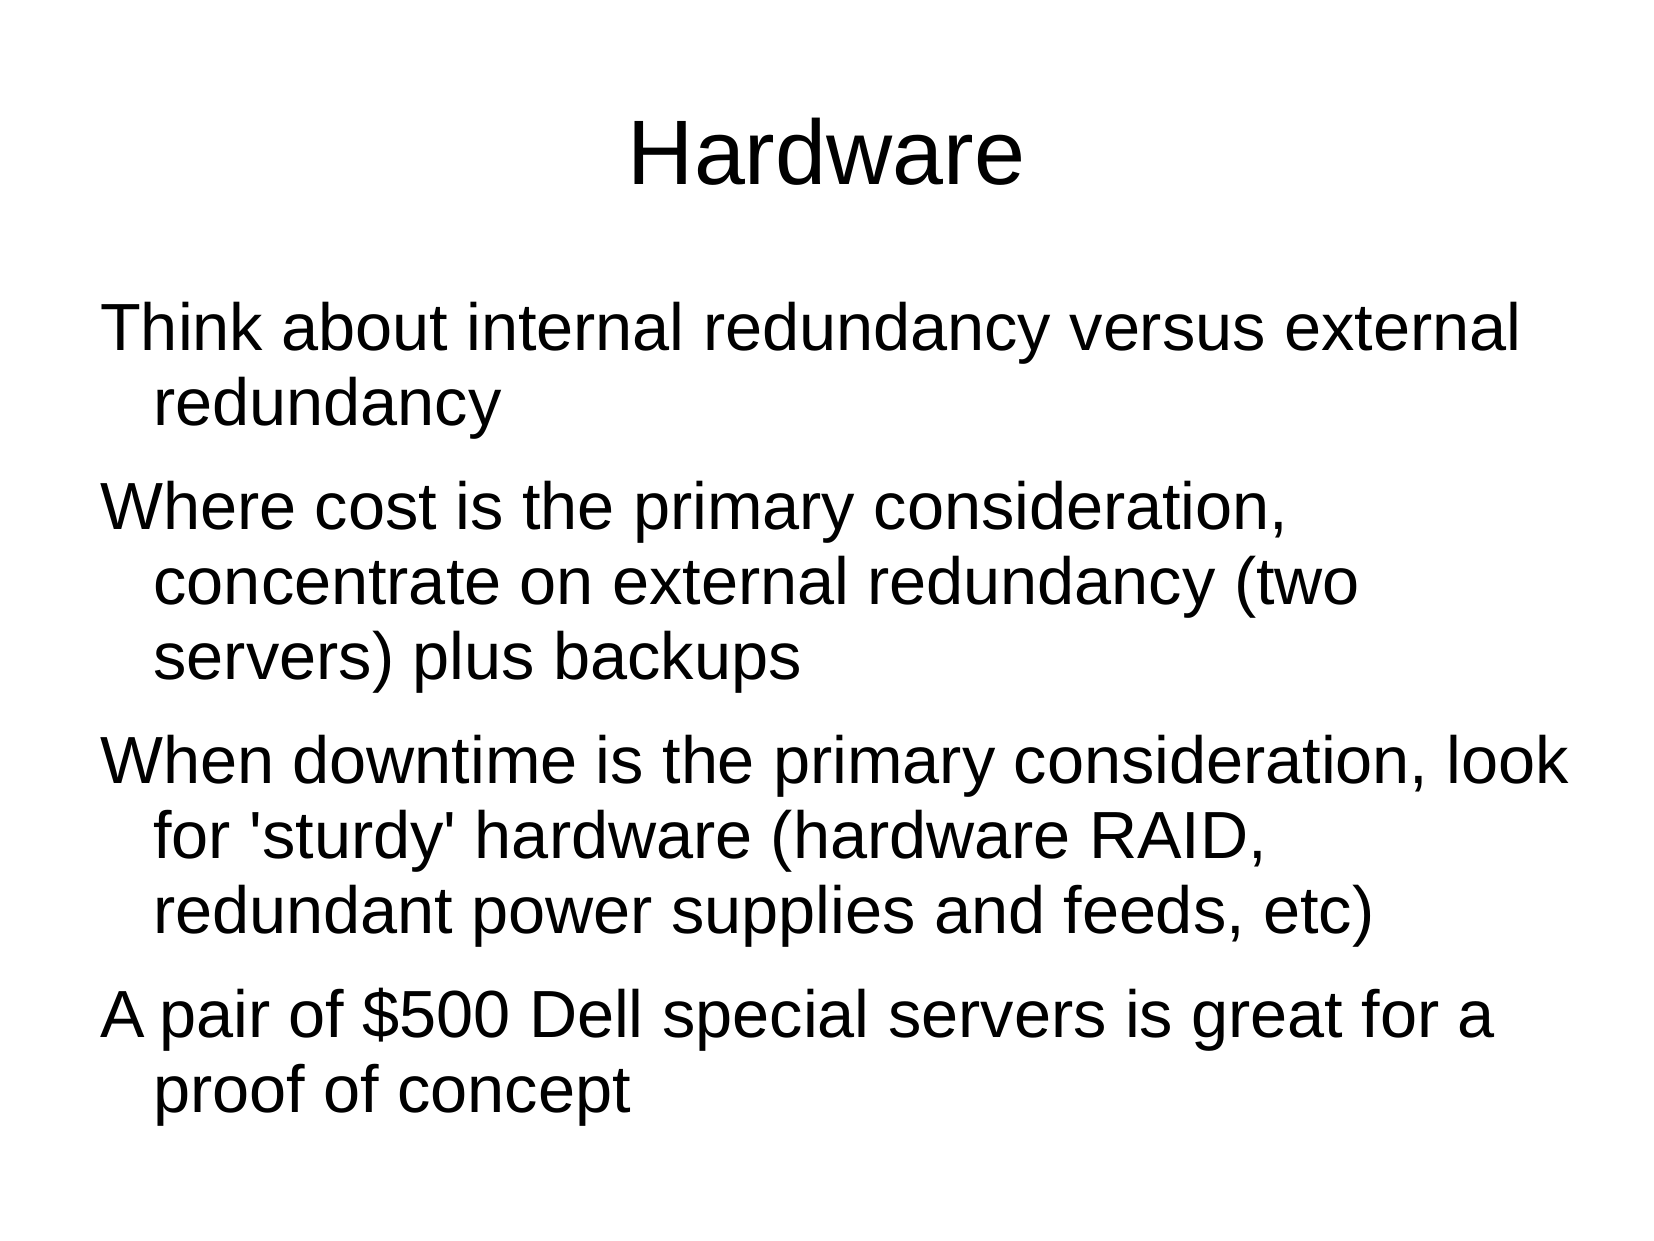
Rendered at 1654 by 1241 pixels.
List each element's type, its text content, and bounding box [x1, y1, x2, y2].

list Think about internal redundancy versus external redundancy Where cost is the primary consideration, concentrate on external redundancy (two servers) plus backups When downtime is the primary consideration, look for 'sturdy' hardware (hardware RAID, redundant power supplies and feeds, etc) A pair of $500 Dell special servers is great for a proof of concept [82, 290, 1571, 1127]
title Hardware [82, 56, 1571, 250]
